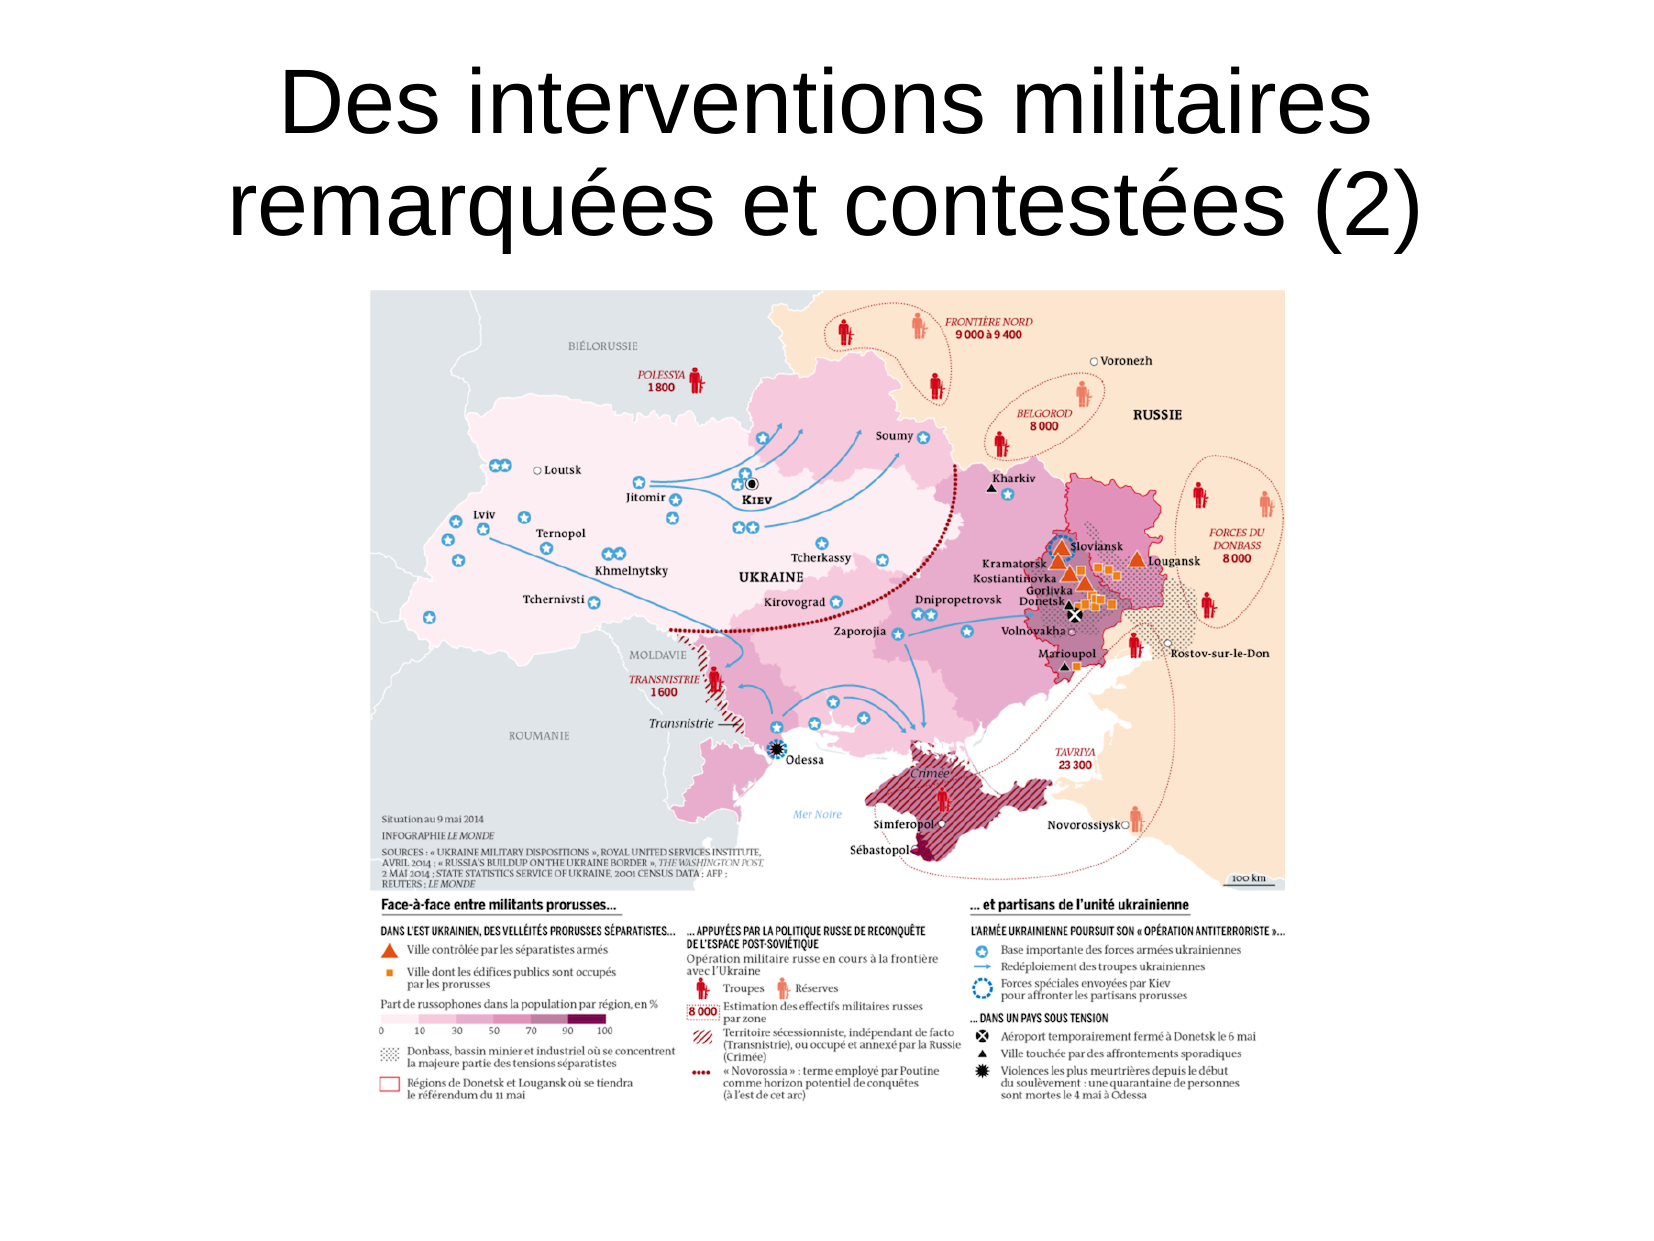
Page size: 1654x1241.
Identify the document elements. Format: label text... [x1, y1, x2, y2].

title Des interventions militaires remarquées et contestées (2) [82, 49, 1571, 257]
picture [368, 290, 1285, 1109]
